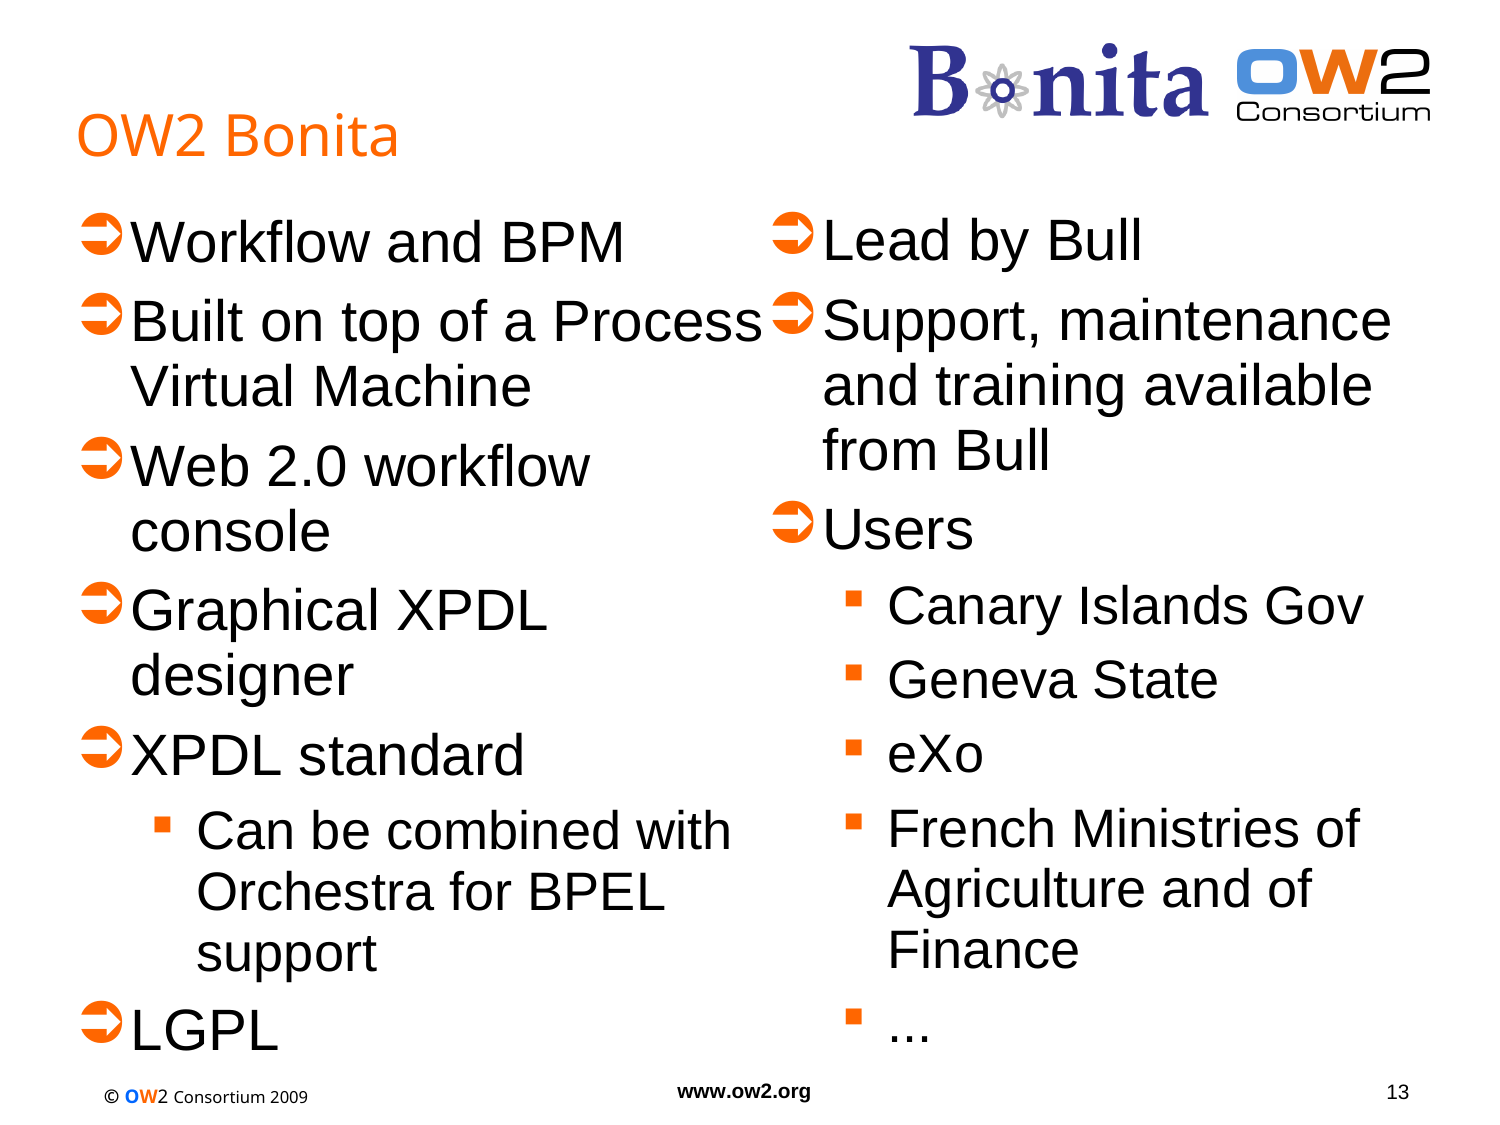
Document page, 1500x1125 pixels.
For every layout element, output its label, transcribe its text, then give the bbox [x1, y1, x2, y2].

list Lead by Bull Support, maintenance and training available from Bull Users Canary Islands Gov Geneva State eXo French Ministries of Agriculture and of Finance ... [766, 208, 1425, 1054]
list Workflow and BPM Built on top of a Process Virtual Machine Web 2.0 workflow console Graphical XPDL designer XPDL standard Can be combined with Orchestra for BPEL support LGPL [74, 209, 768, 1063]
title OW2 Bonita [75, 52, 1175, 207]
picture [904, 41, 1211, 119]
